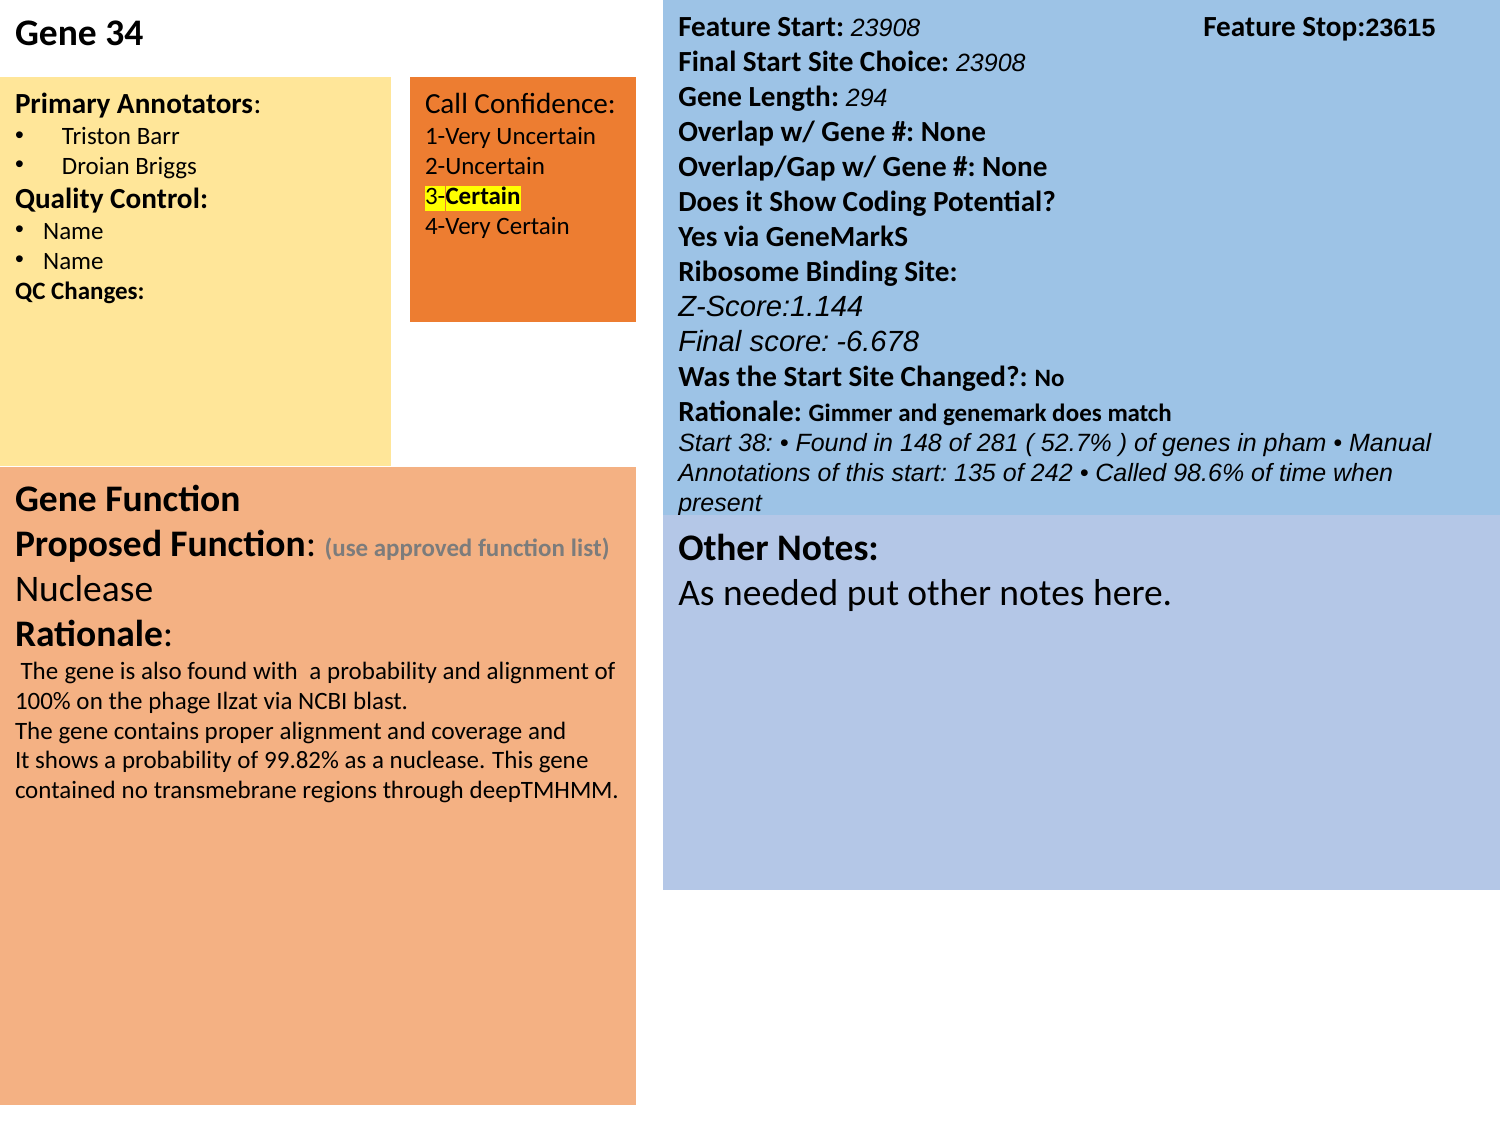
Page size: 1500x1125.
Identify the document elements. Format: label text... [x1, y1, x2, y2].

text_box Call Confidence: 1-Very Uncertain 2-Uncertain 3-Certain 4-Very Certain [410, 77, 636, 322]
text_box Gene 34 [0, 0, 160, 61]
text_box Feature Start: 23908 Feature Stop:23615 Final Start Site Choice: 23908 Gene Length: 294 Overlap w/ Gene #: None Overlap/Gap w/ Gene #: None Does it Show Coding Potential? Yes via GeneMarkS Ribosome Binding Site: Z-Score:1.144 Final score: -6.678 Was the Start Site Changed?: No Rationale: Gimmer and genemark does match Start 38: • Found in 148 of 281 ( 52.7% ) of genes in pham • Manual Annotations of this start: 135 of 242 • Called 98.6% of time when present [663, 0, 1500, 515]
text_box Gene Function Proposed Function: (use approved function list) Nuclease Rationale: The gene is also found with a probability and alignment of 100% on the phage Ilzat via NCBI blast. The gene contains proper alignment and coverage and It shows a probability of 99.82% as a nuclease. This gene contained no transmebrane regions through deepTMHMM. [0, 467, 636, 1105]
text_box Other Notes: As needed put other notes here. [663, 515, 1500, 890]
text_box Primary Annotators: Triston Barr Droian Briggs Quality Control: Name Name QC Changes: [0, 77, 391, 466]
